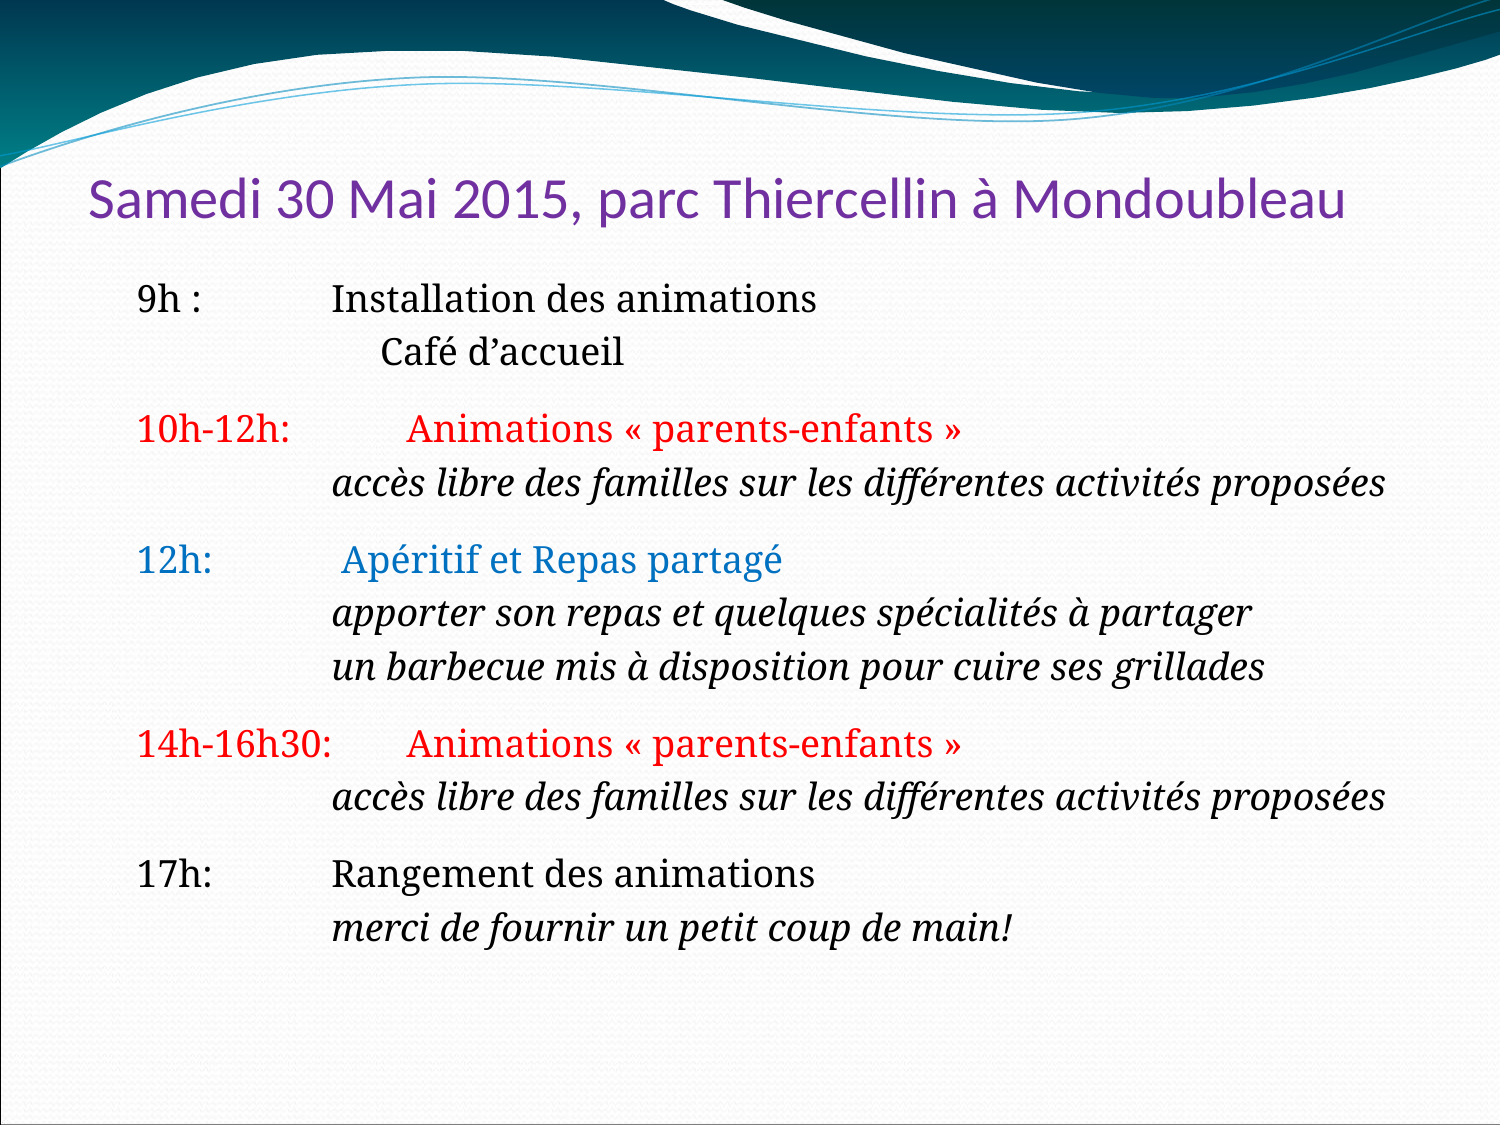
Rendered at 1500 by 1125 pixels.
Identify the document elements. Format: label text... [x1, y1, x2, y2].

list 9h : Installation des animations Café d’accueil 10h-12h: Animations « parents-enfants » accès libre des familles sur les différentes activités proposées 12h: Apéritif et Repas partagé apporter son repas et quelques spécialités à partager un barbecue mis à disposition pour cuire ses grillades 14h-16h30: Animations « parents-enfants » accès libre des familles sur les différentes activités proposées 17h: Rangement des animations merci de fournir un petit coup de main! [76, 267, 1427, 988]
title Samedi 30 Mai 2015, parc Thiercellin à Mondoubleau [88, 42, 1427, 231]
